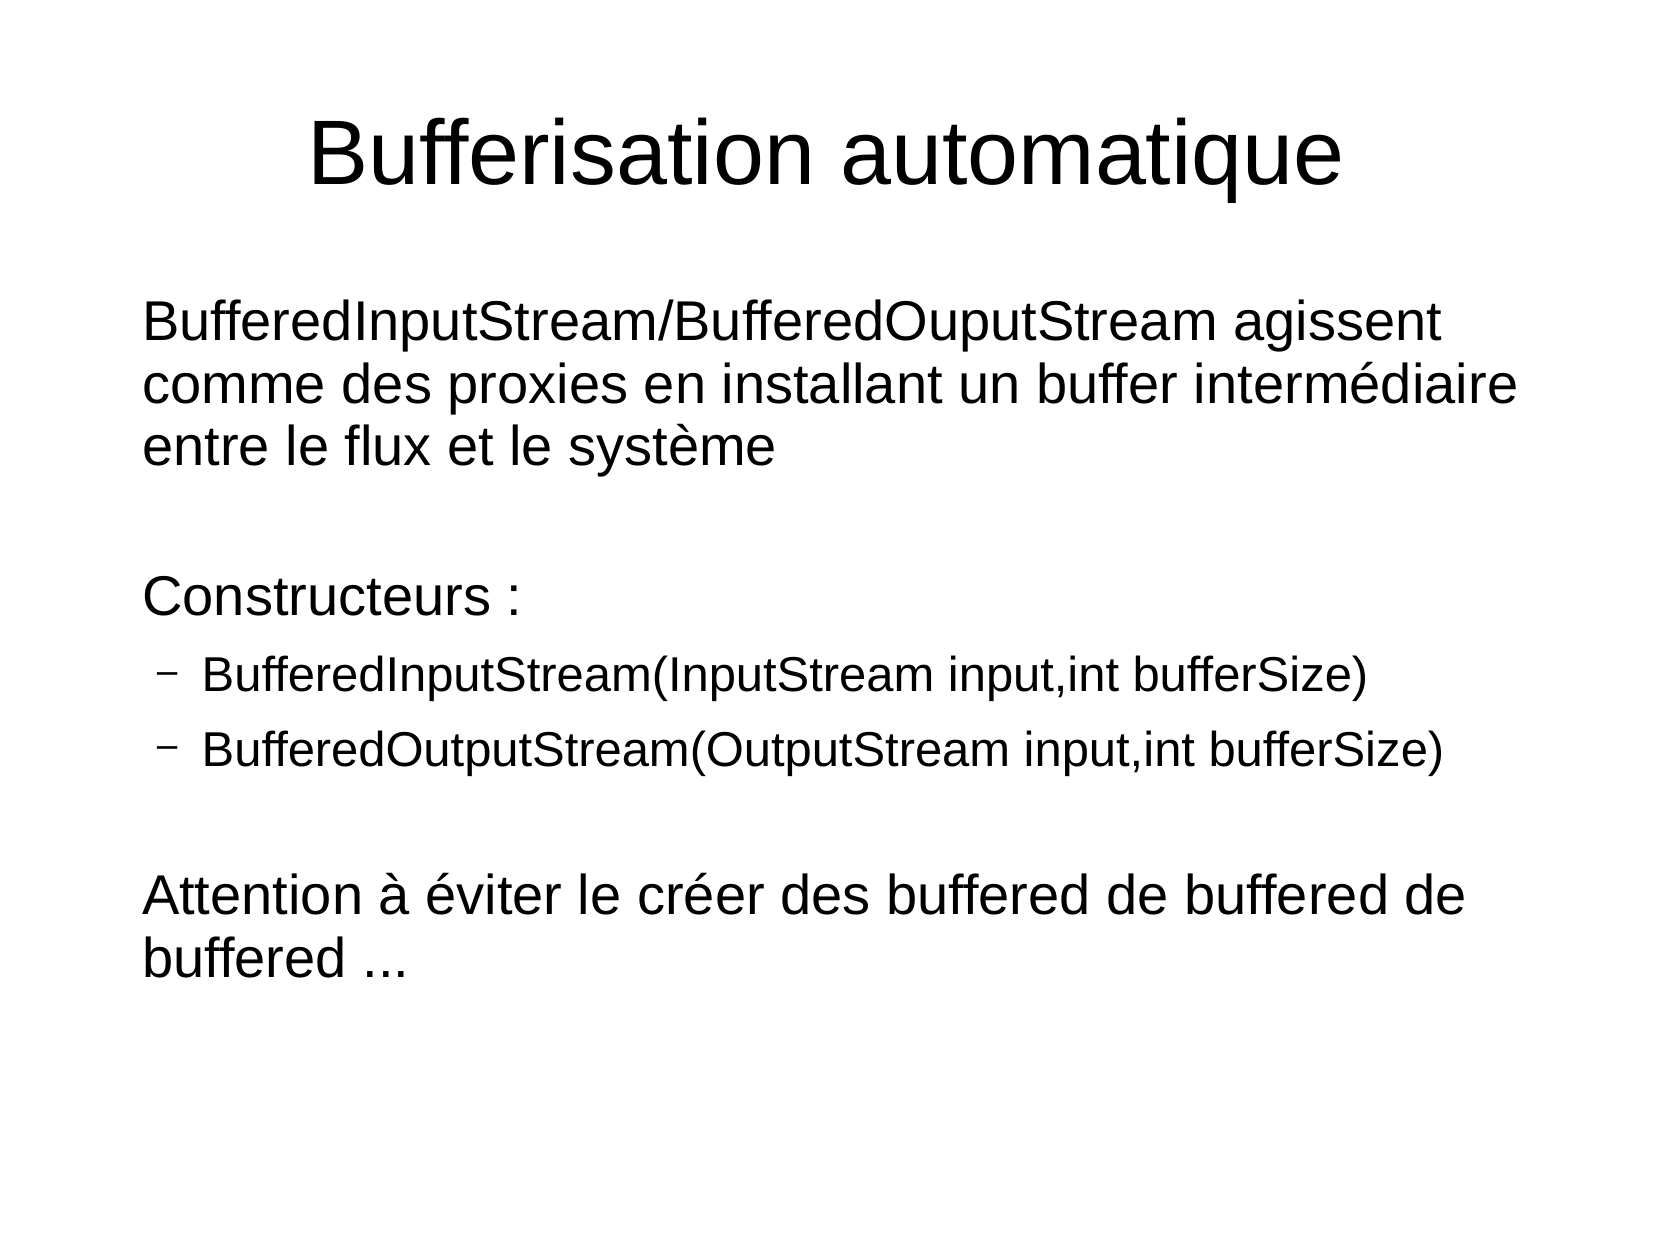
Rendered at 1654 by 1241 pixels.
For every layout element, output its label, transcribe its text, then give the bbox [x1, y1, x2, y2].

title Bufferisation automatique [82, 49, 1571, 257]
list BufferedInputStream/BufferedOuputStream agissent comme des proxies en installant un buffer intermédiaire entre le flux et le système Constructeurs : BufferedInputStream(InputStream input,int bufferSize) BufferedOutputStream(OutputStream input,int bufferSize) Attention à éviter le créer des buffered de buffered de buffered ... [82, 290, 1571, 991]
